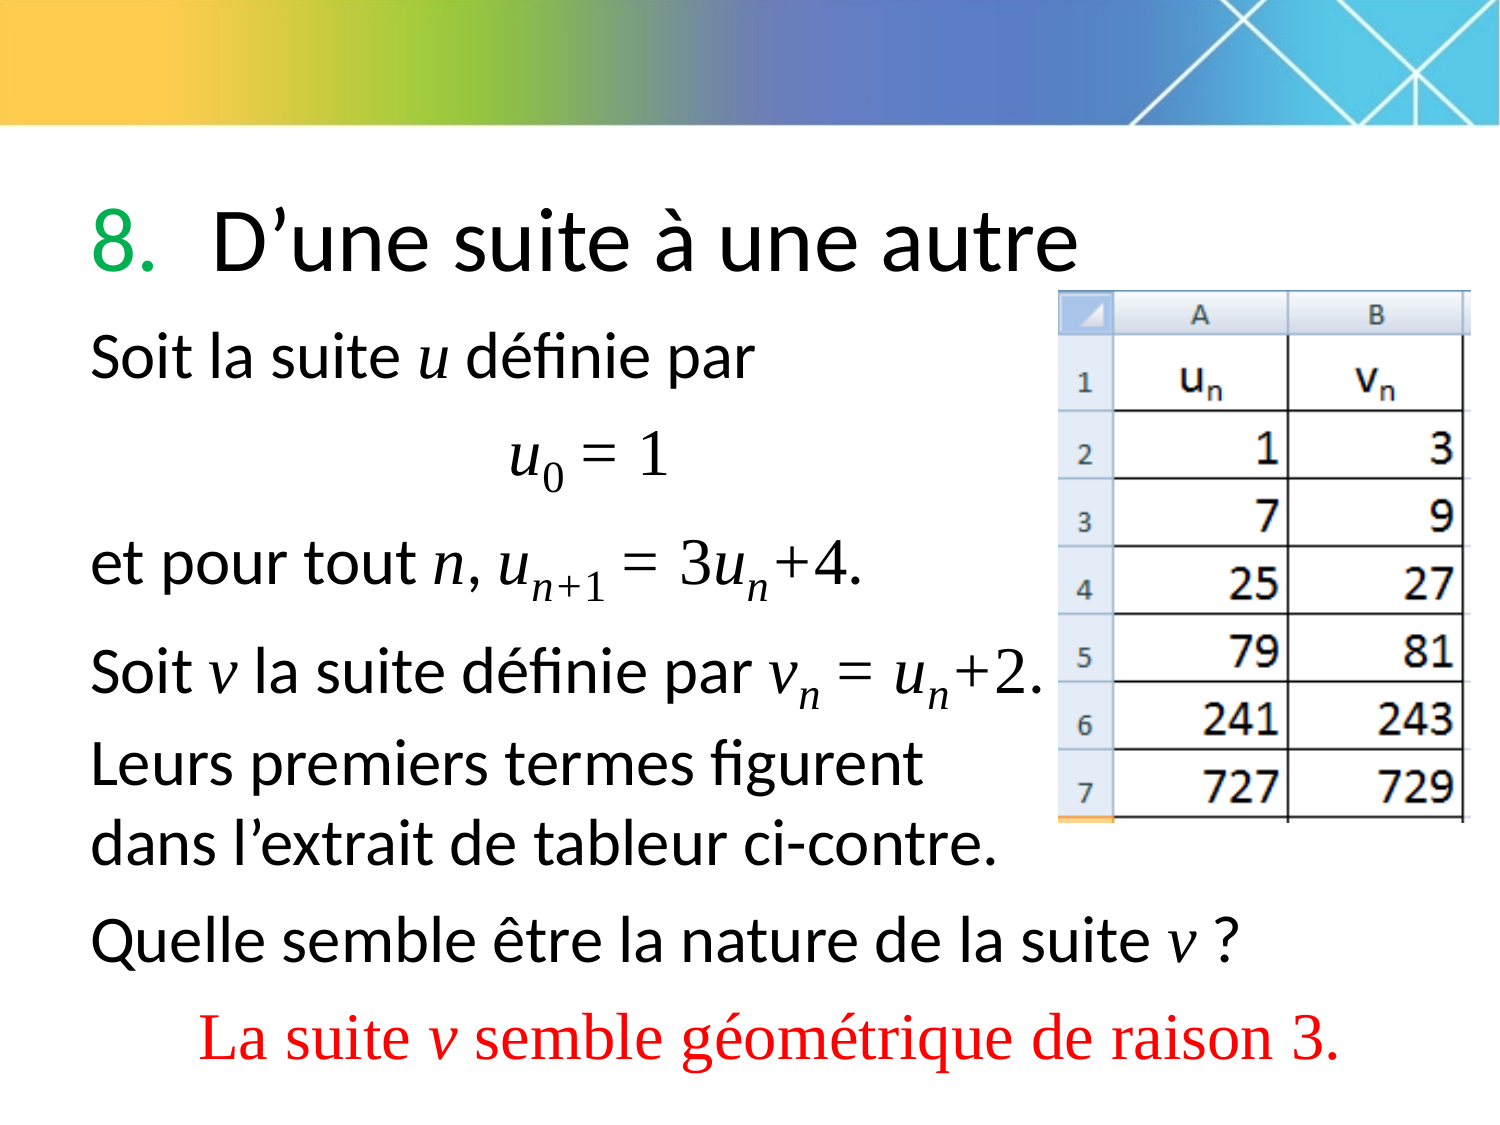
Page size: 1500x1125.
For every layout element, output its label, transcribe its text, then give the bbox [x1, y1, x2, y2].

list Soit la suite u définie par u0 = 1 et pour tout n, un+1 = 3un+4. Soit v la suite définie par vn = un+2. Leurs premiers termes figurent dans l’extrait de tableur ci-contre. Quelle semble être la nature de la suite v ? [75, 304, 1426, 1067]
picture [1058, 290, 1471, 823]
title D’une suite à une autre [75, 164, 1426, 304]
text_box La suite v semble géométrique de raison 3. [183, 904, 1447, 1082]
